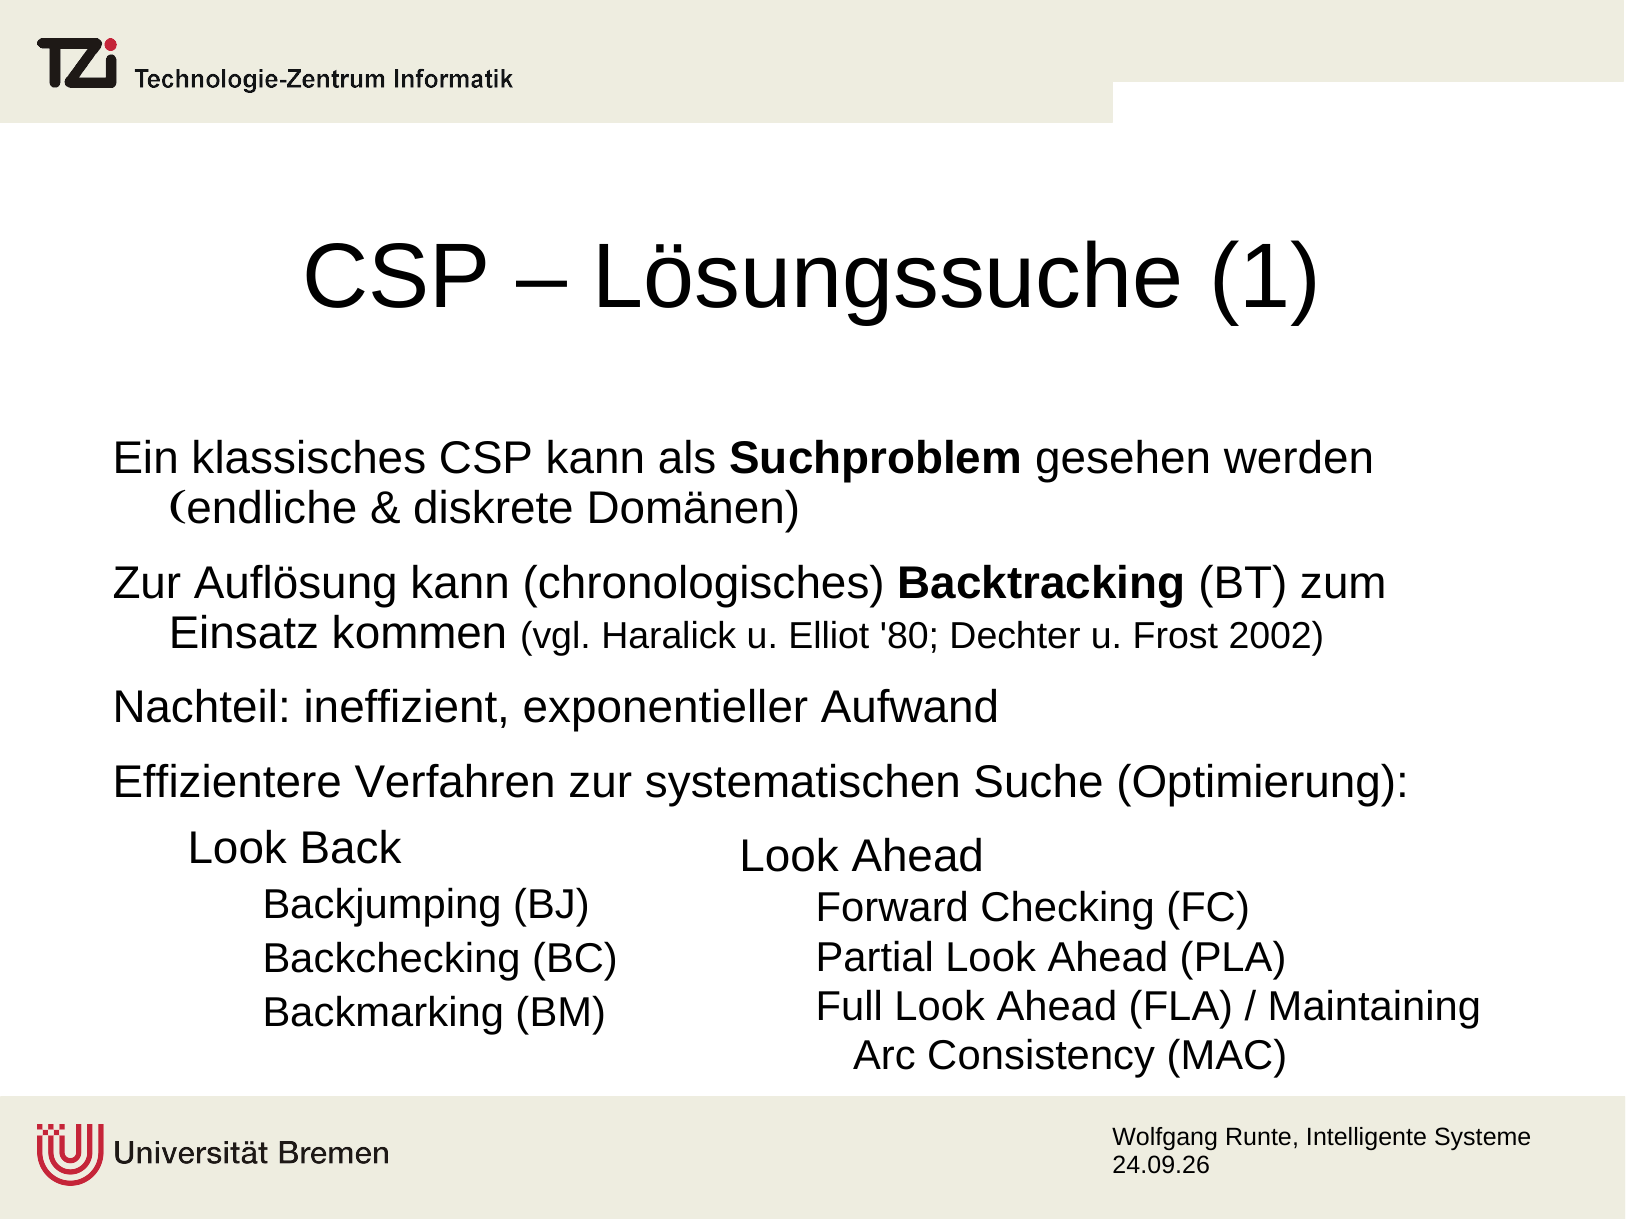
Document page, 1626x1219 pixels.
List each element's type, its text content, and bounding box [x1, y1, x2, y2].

picture [37, 38, 513, 93]
title CSP – Lösungssuche (1) [112, 162, 1513, 393]
list Ein klassisches CSP kann als Suchproblem gesehen werden (endliche & diskrete Domänen) Zur Auflösung kann (chronologisches) Backtracking (BT) zum Einsatz kommen (vgl. Haralick u. Elliot '80; Dechter u. Frost 2002) Nachteil: ineffizient, exponentieller Aufwand Effizientere Verfahren zur systematischen Suche (Optimierung): Look Back Backjumping (BJ) Backchecking (BC) Backmarking (BM) [112, 433, 1513, 1070]
picture [37, 1124, 388, 1186]
text_box Look Ahead Forward Checking (FC) Partial Look Ahead (PLA) Full Look Ahead (FLA) / Maintaining Arc Consistency (MAC) [739, 826, 1554, 1106]
